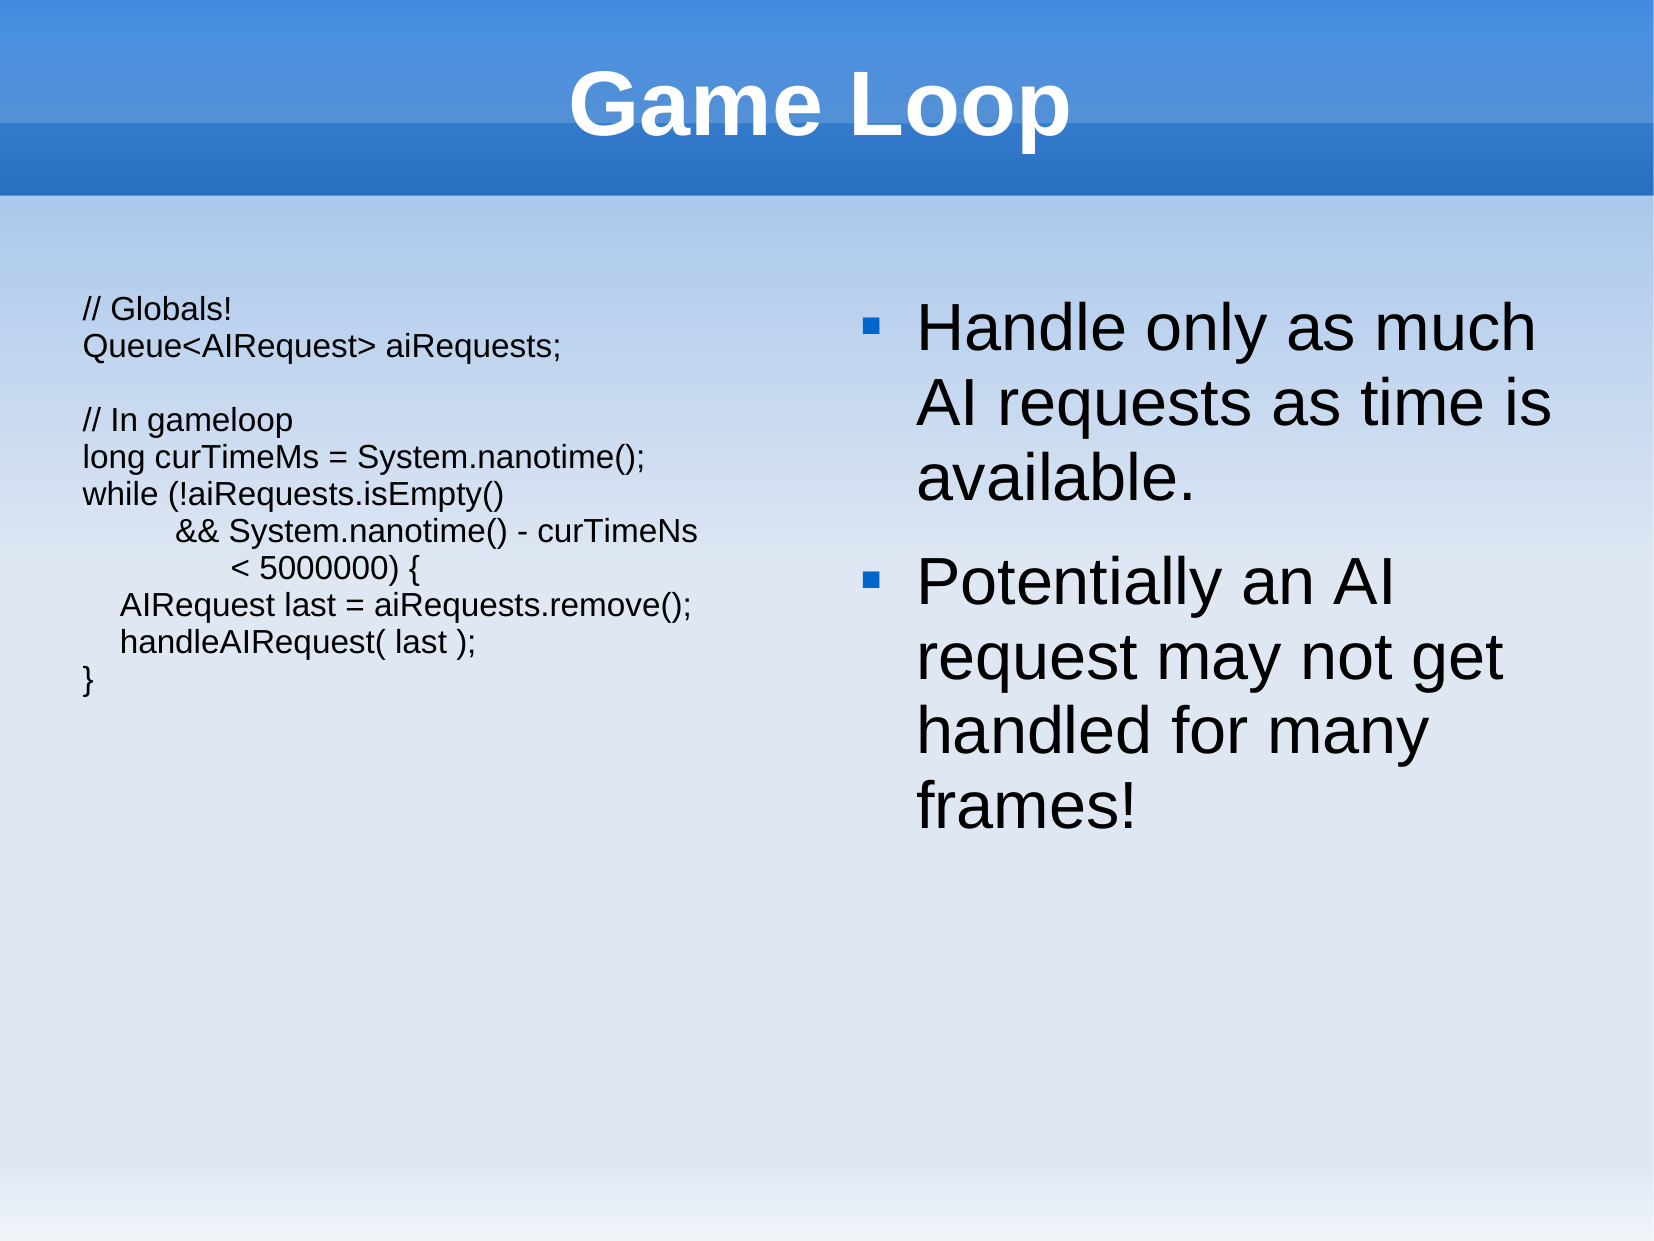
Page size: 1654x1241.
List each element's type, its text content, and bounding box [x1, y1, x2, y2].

list // Globals! Queue<AIRequest> aiRequests; // In gameloop long curTimeMs = System.nanotime(); while (!aiRequests.isEmpty() && System.nanotime() - curTimeNs < 5000000) { AIRequest last = aiRequests.remove(); handleAIRequest( last ); } [82, 290, 809, 1109]
picture [0, 0, 1654, 1241]
title Game Loop [76, 0, 1565, 208]
list Handle only as much AI requests as time is available. Potentially an AI request may not get handled for many frames! [845, 290, 1572, 1109]
